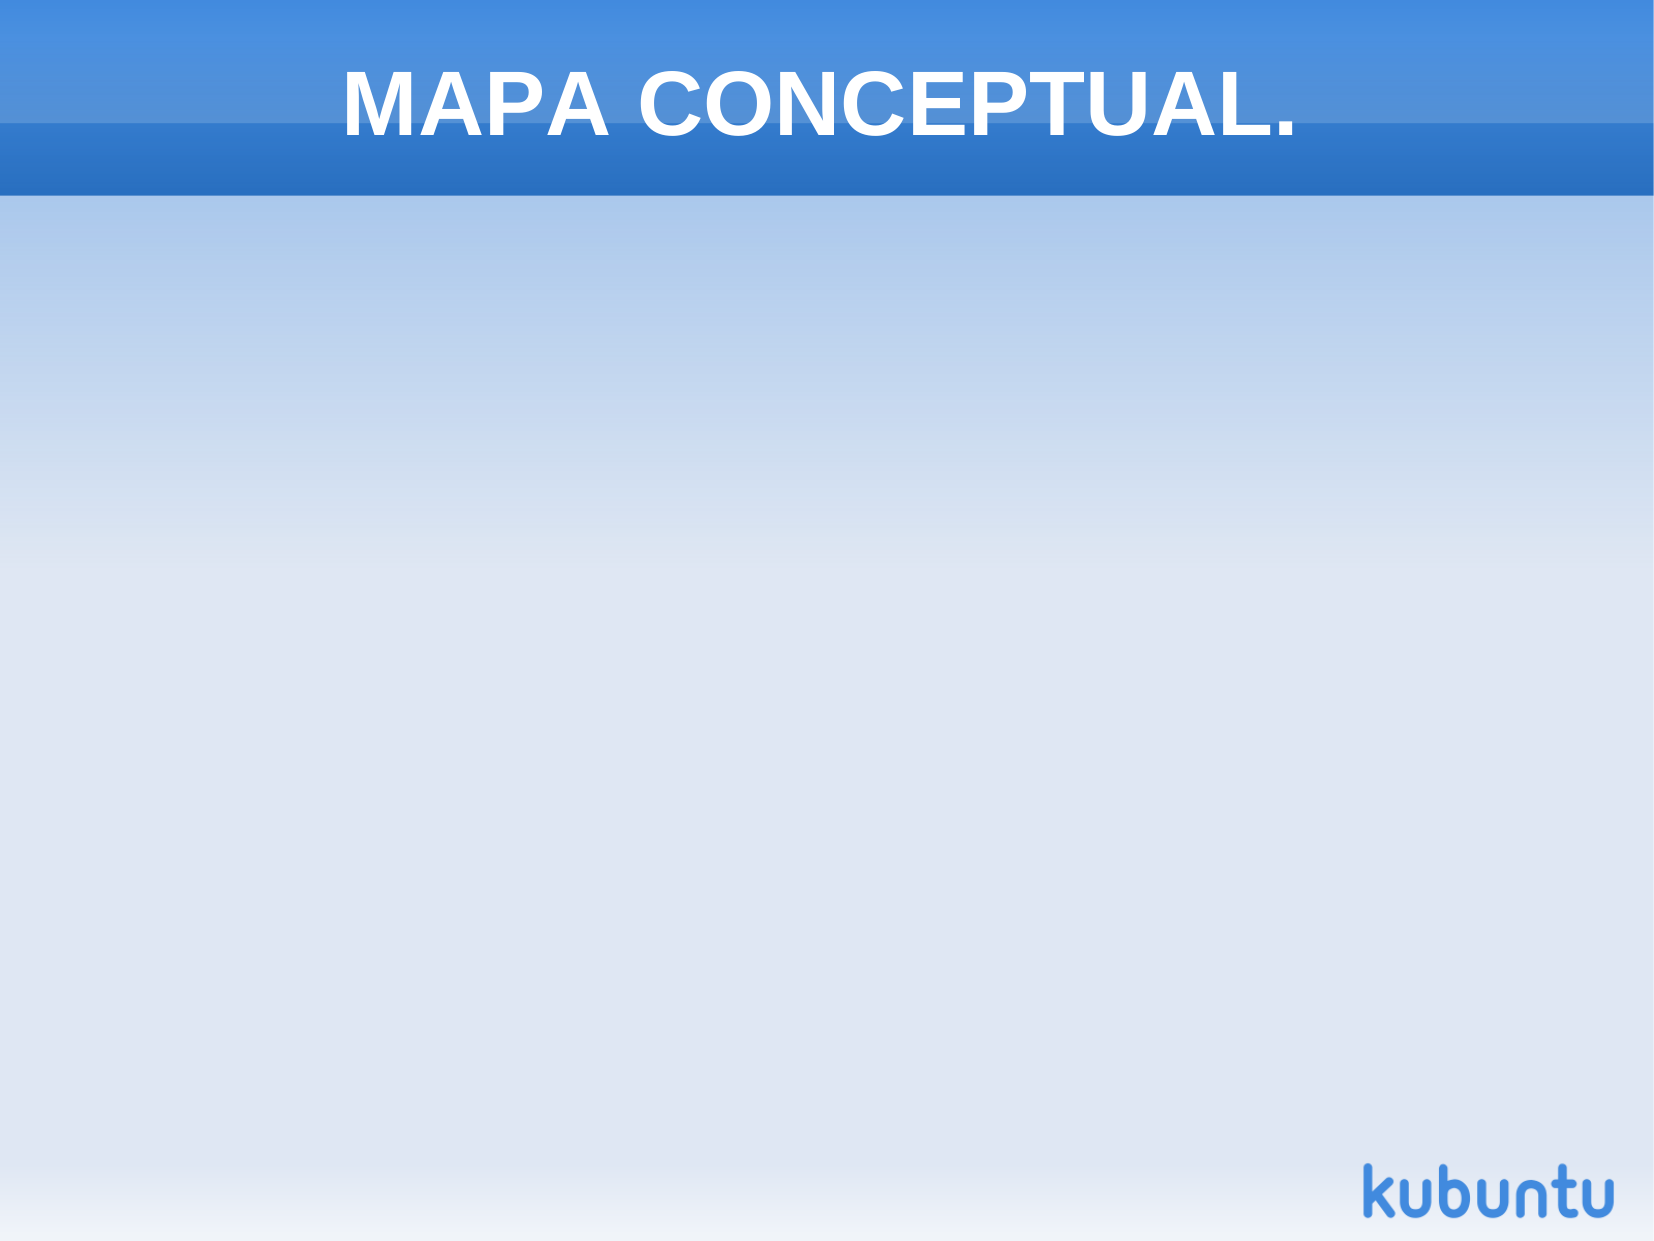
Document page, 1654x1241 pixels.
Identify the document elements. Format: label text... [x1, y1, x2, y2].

title MAPA CONCEPTUAL. [76, 7, 1565, 200]
picture [0, 0, 1654, 1241]
